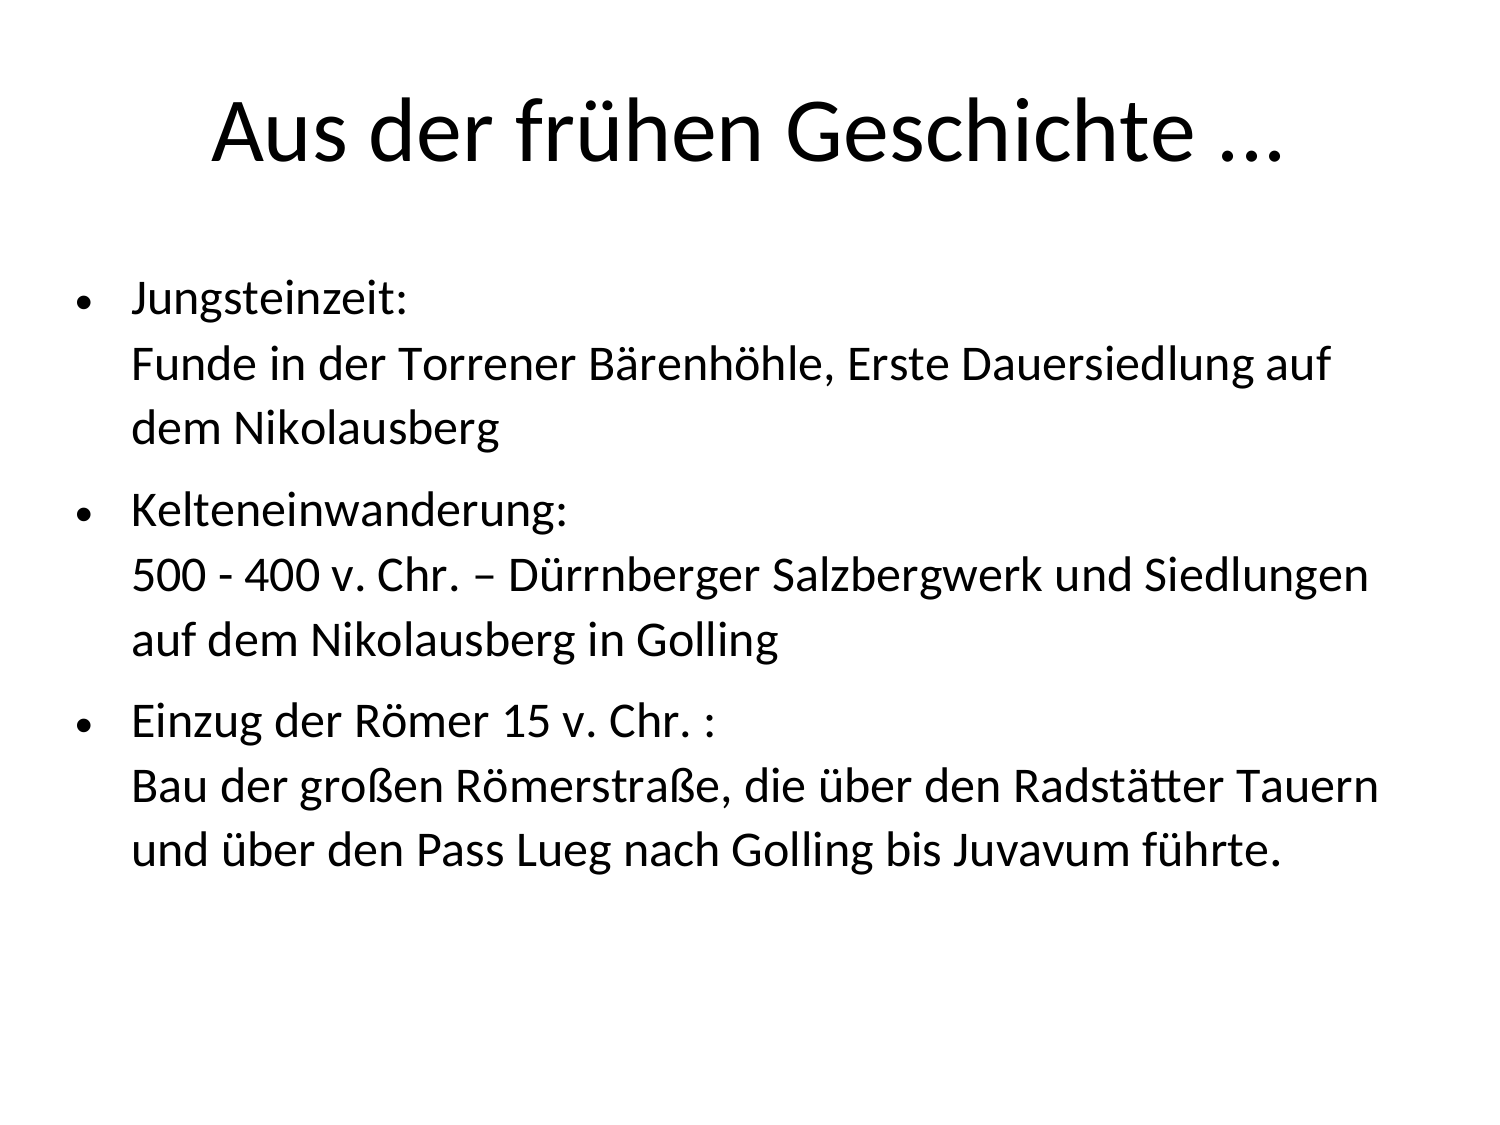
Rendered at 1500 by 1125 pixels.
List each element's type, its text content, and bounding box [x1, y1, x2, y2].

list Jungsteinzeit: Funde in der Torrener Bärenhöhle, Erste Dauersiedlung auf dem Nikolausberg Kelteneinwanderung: 500 - 400 v. Chr. – Dürrnberger Salzbergwerk und Siedlungen auf dem Nikolausberg in Golling Einzug der Römer 15 v. Chr. : Bau der großen Römerstraße, die über den Radstätter Tauern und über den Pass Lueg nach Golling bis Juvavum führte. [75, 262, 1426, 946]
title Aus der frühen Geschichte ... [75, 45, 1426, 233]
